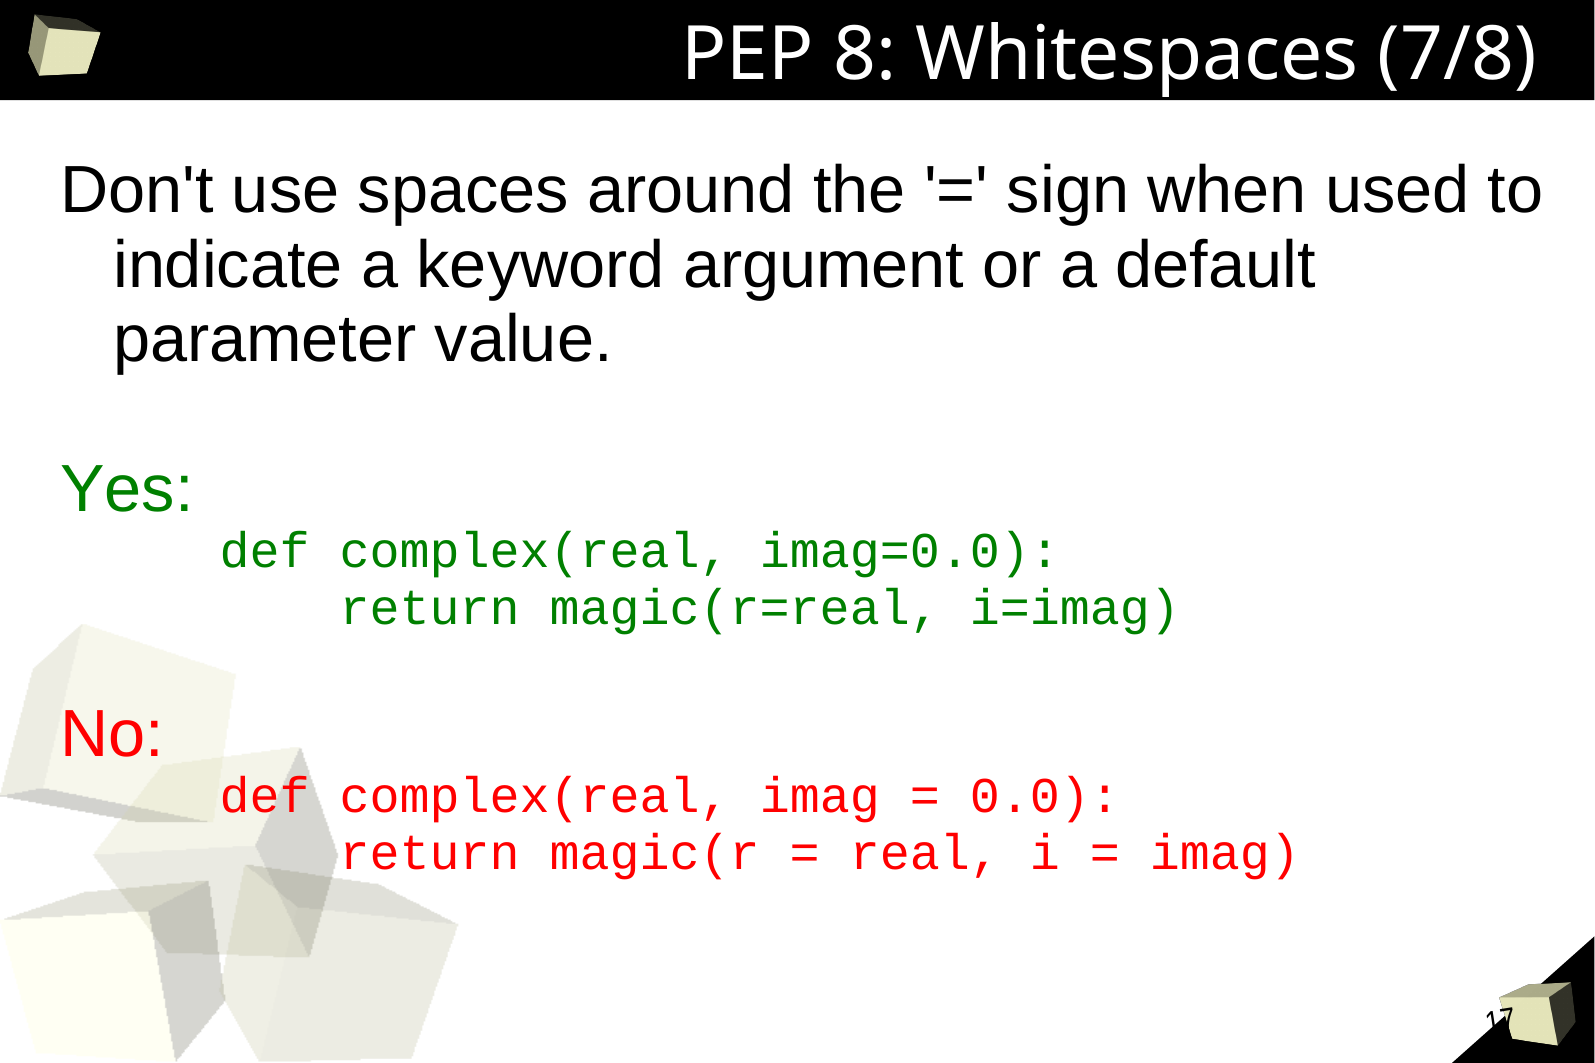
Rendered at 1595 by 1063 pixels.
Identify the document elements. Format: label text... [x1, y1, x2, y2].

title PEP 8: Whitespaces (7/8) [113, 0, 1538, 104]
picture [0, 623, 460, 1063]
list Don't use spaces around the '=' sign when used to indicate a keyword argument or a default parameter value. Yes: def complex(real, imag=0.0): return magic(r=real, i=imag) No: def complex(real, imag = 0.0): return magic(r = real, i = imag) [42, 151, 1554, 1041]
